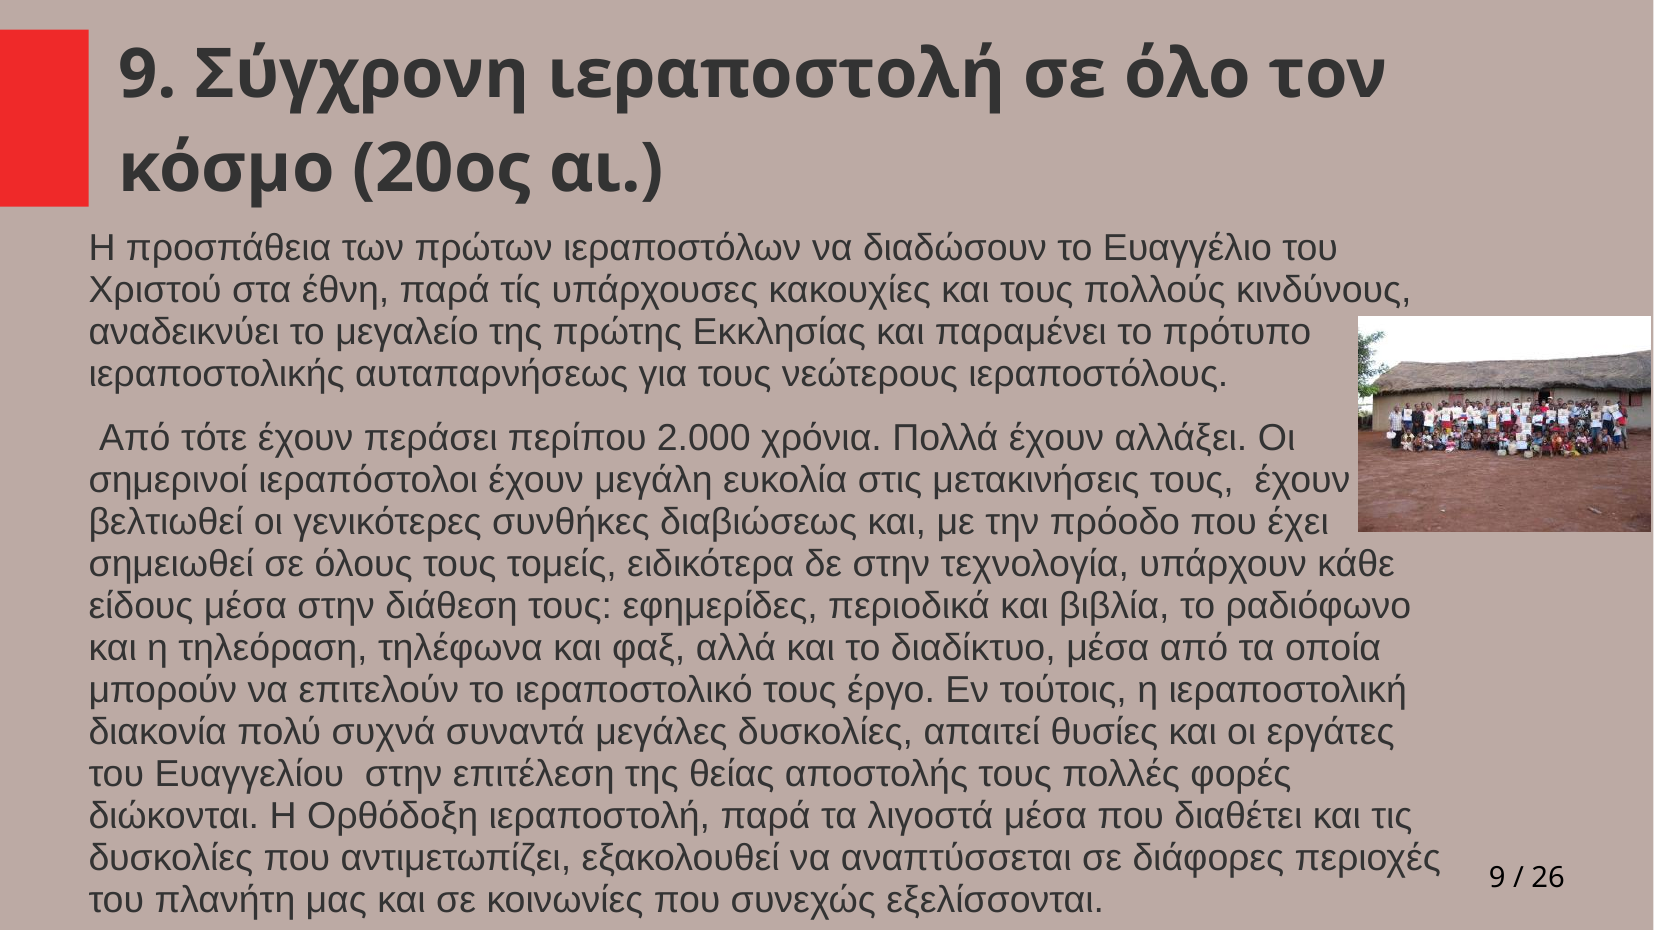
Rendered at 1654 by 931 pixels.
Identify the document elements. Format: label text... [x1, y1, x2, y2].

picture [1358, 316, 1651, 532]
list Η προσπάθεια των πρώτων ιεραποστόλων να διαδώσουν το Ευαγγέλιο του Χριστού στα έθνη, παρά τίς υπάρχουσες κακουχίες και τους πολλούς κινδύνους, αναδεικνύει το μεγαλείο της πρώτης Εκκλησίας και παραμένει το πρότυπο ιεραποστολικής αυταπαρνήσεως για τους νεώτερους ιεραποστόλους. Από τότε έχουν περάσει περίπου 2.000 χρόνια. Πολλά έχουν αλλάξει. Οι σημερινοί ιεραπόστολοι έχουν μεγάλη ευκολία στις μετακινήσεις τους, έχουν βελτιωθεί οι γενικότερες συνθήκες διαβιώσεως και, με την πρόοδο που έχει σημειωθεί σε όλους τους τομείς, ειδικότερα δε στην τεχνολογία, υπάρχουν κάθε είδους μέσα στην διάθεση τους: εφημερίδες, περιοδικά και βιβλία, το ραδιόφωνο και η τηλεόραση, τηλέφωνα και φαξ, αλλά και το διαδίκτυο, μέσα από τα οποία μπορούν να επιτελούν το ιεραποστολικό τους έργο. Εν τούτοις, η ιεραποστολική διακονία πολύ συχνά συναντά μεγάλες δυσκολίες, απαιτεί θυσίες και οι εργάτες του Ευαγγελίου στην επιτέλεση της θείας αποστολής τους πολλές φορές διώκονται. Η Ορθόδοξη ιεραποστολή, παρά τα λιγοστά μέσα που διαθέτει και τις δυσκολίες που αντιμετωπίζει, εξακολουθεί να αναπτύσσεται σε διάφορες περιοχές του πλανήτη μας και σε κοινωνίες που συνεχώς εξελίσσονται. [88, 226, 1447, 931]
title 9. Σύγχρονη ιεραποστολή σε όλο τον κόσμο (20ος αι.) [118, 21, 1595, 216]
